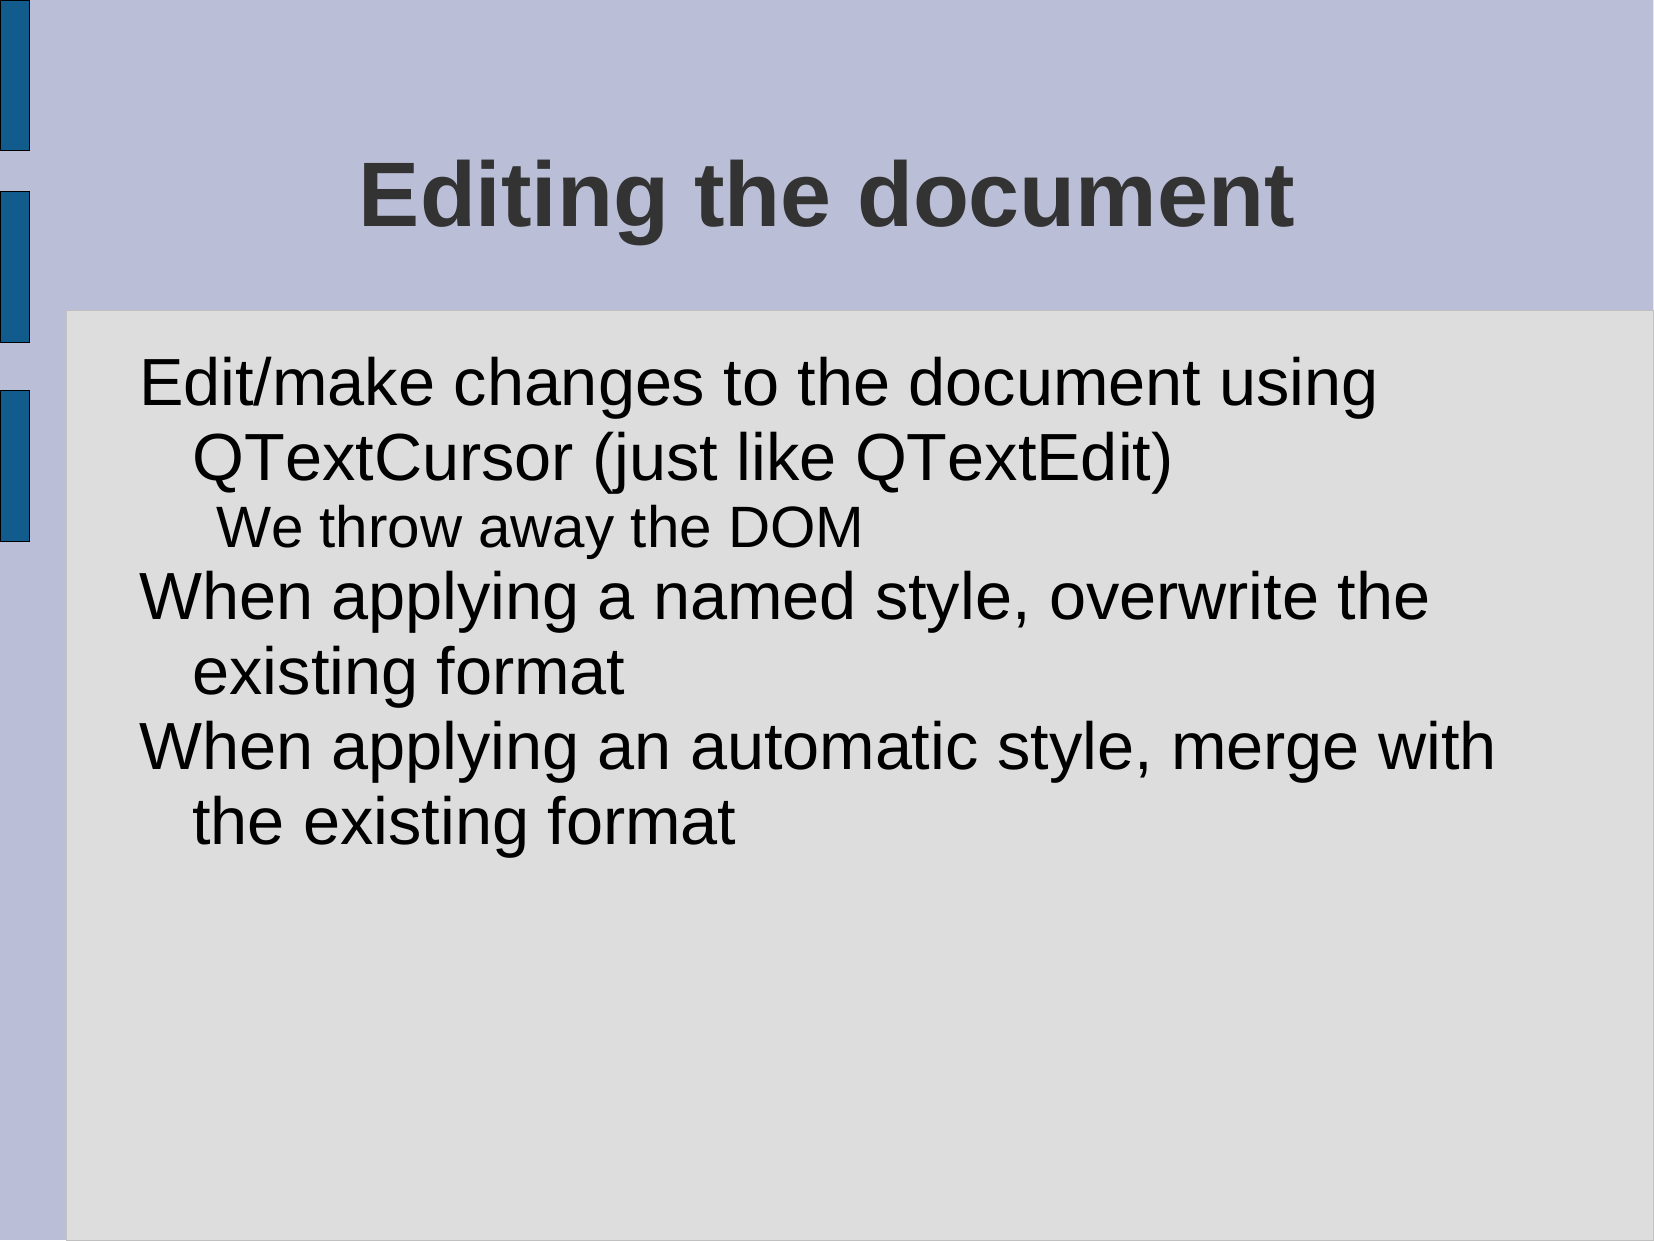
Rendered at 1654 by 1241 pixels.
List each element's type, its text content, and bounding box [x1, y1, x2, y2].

title Editing the document [121, 98, 1534, 291]
list Edit/make changes to the document using QTextCursor (just like QTextEdit) We throw away the DOM When applying a named style, overwrite the existing format When applying an automatic style, merge with the existing format [121, 344, 1534, 1112]
